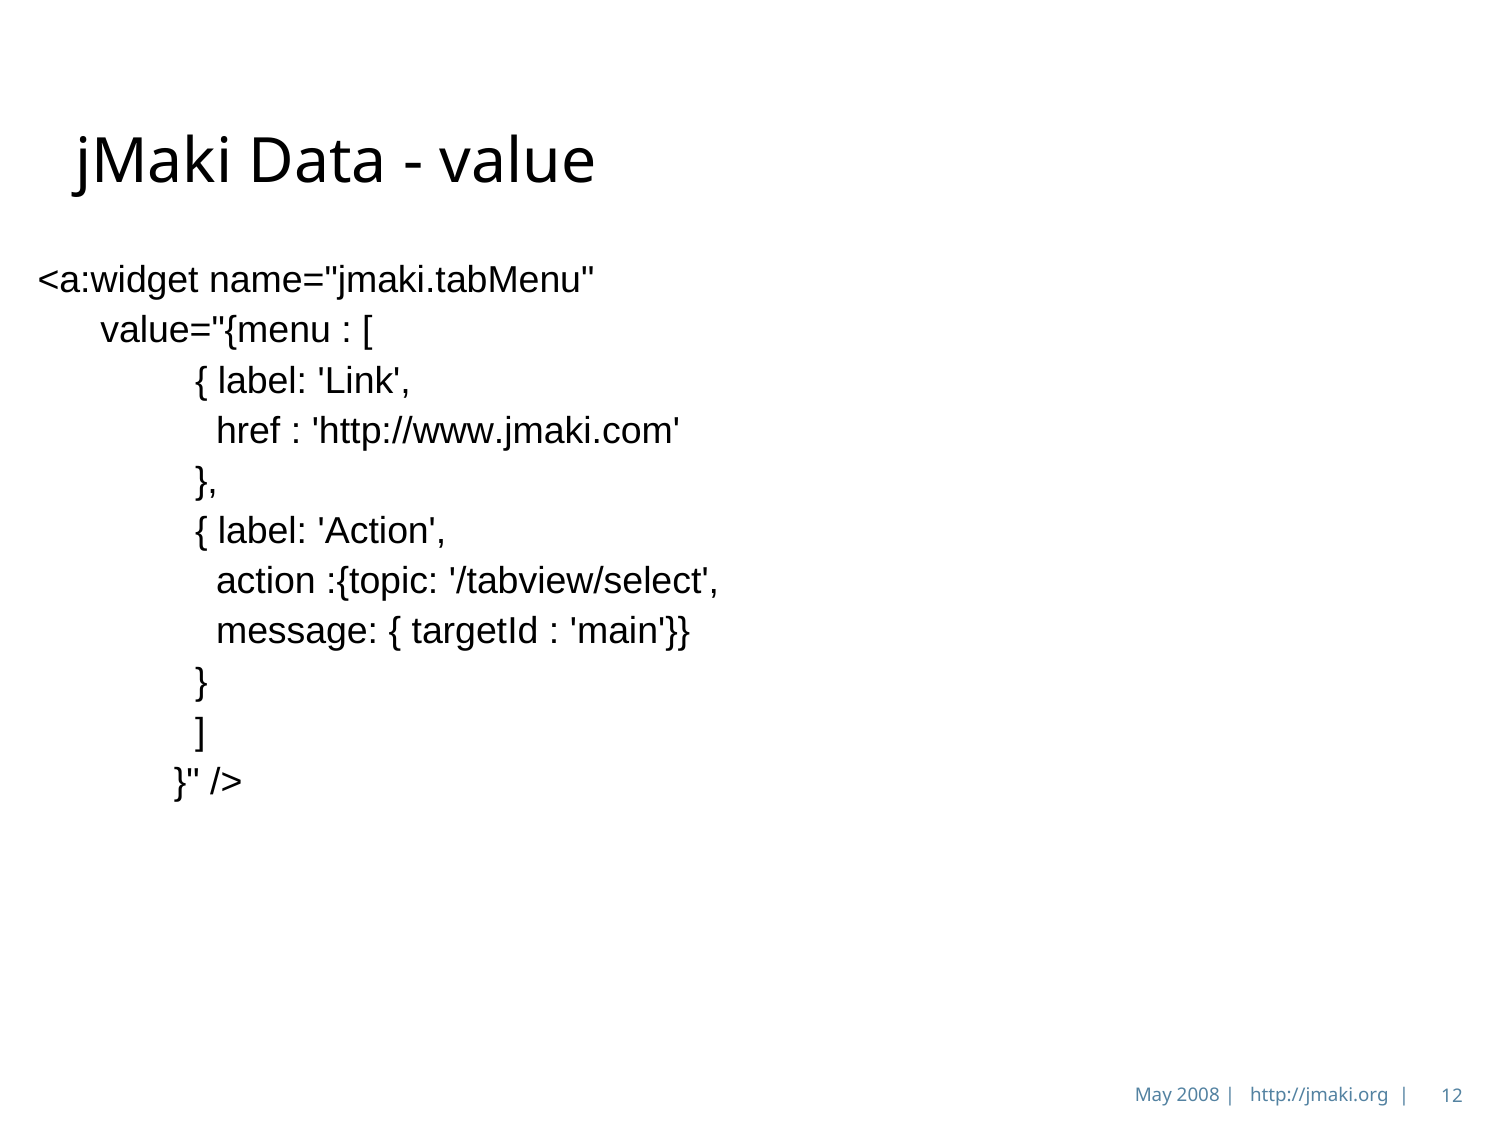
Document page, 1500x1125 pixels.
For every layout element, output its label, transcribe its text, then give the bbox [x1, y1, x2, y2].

list <a:widget name="jmaki.tabMenu" value="{menu : [ { label: 'Link', href : 'http://www.jmaki.com' }, { label: 'Action', action :{topic: '/tabview/select', message: { targetId : 'main'}} } ] }" /> [37, 262, 1388, 981]
title jMaki Data - value [75, 124, 1426, 288]
